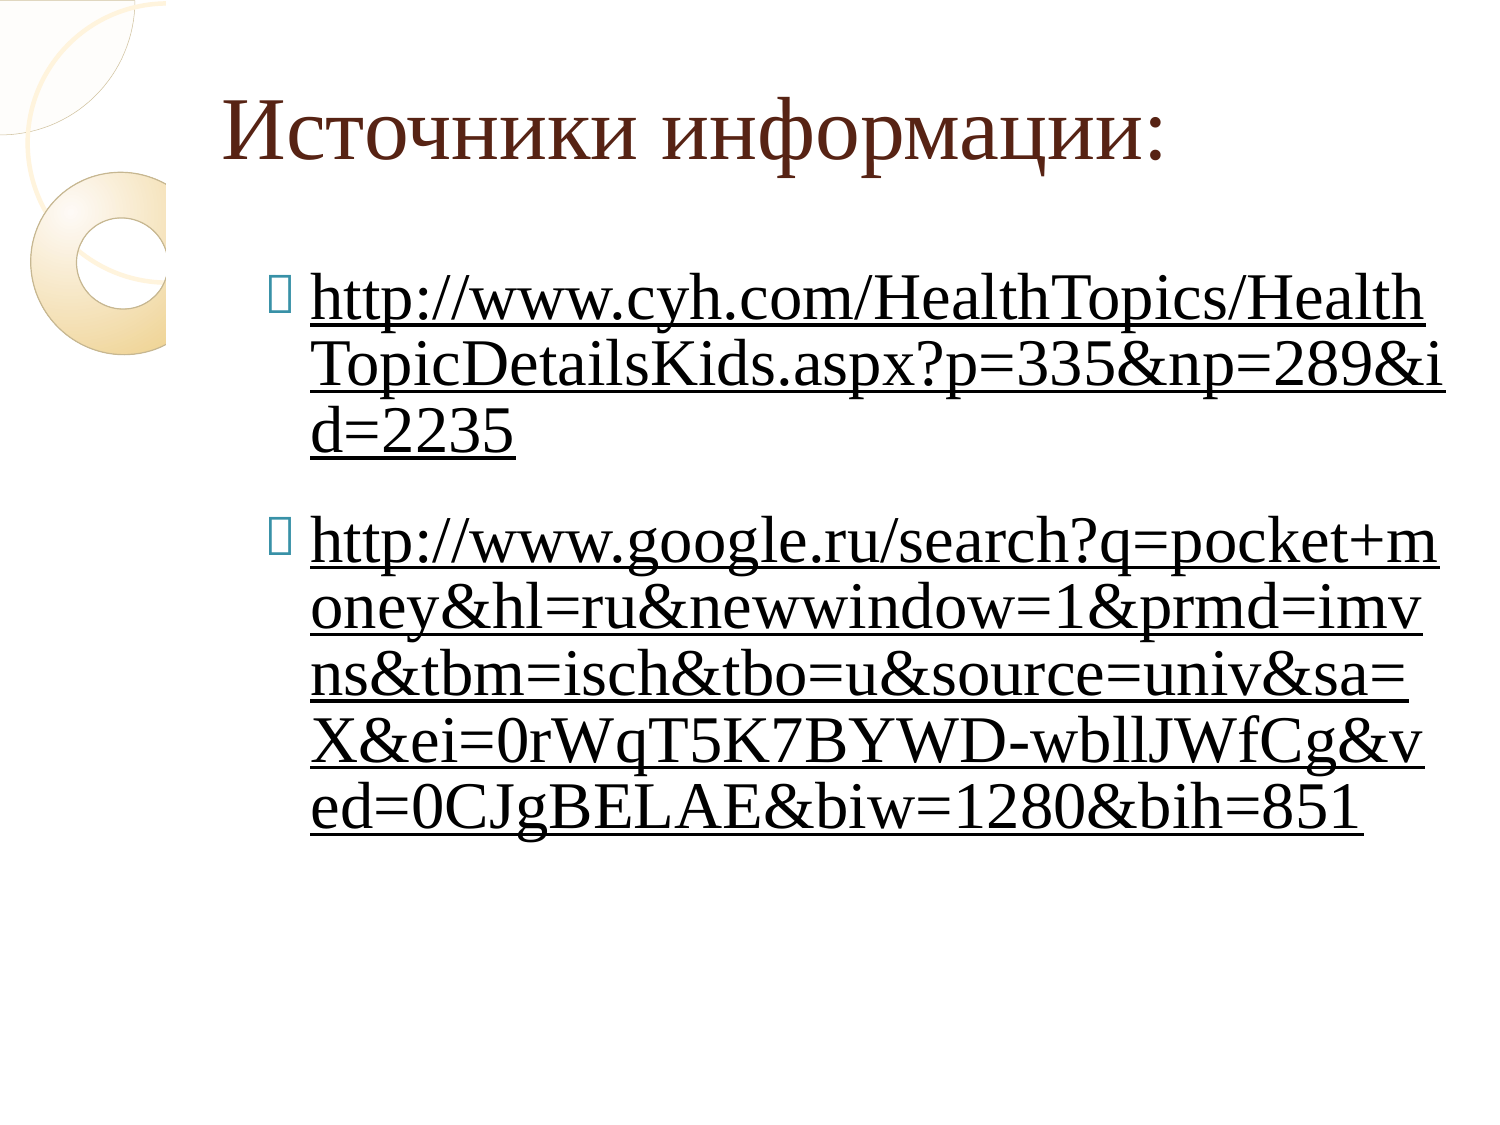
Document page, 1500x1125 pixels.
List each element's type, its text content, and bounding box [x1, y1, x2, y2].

title Источники информации: [206, 54, 1437, 243]
list http://www.cyh.com/HealthTopics/HealthTopicDetailsKids.aspx?p=335&np=289&id=2235 http://www.google.ru/search?q=pocket+money&hl=ru&newwindow=1&prmd=imvns&tbm=isch&tbo=u&source=univ&sa=X&ei=0rWqT5K7BYWD-wbllJWfCg&ved=0CJgBELAE&biw=1280&bih=851 [235, 237, 1466, 1025]
